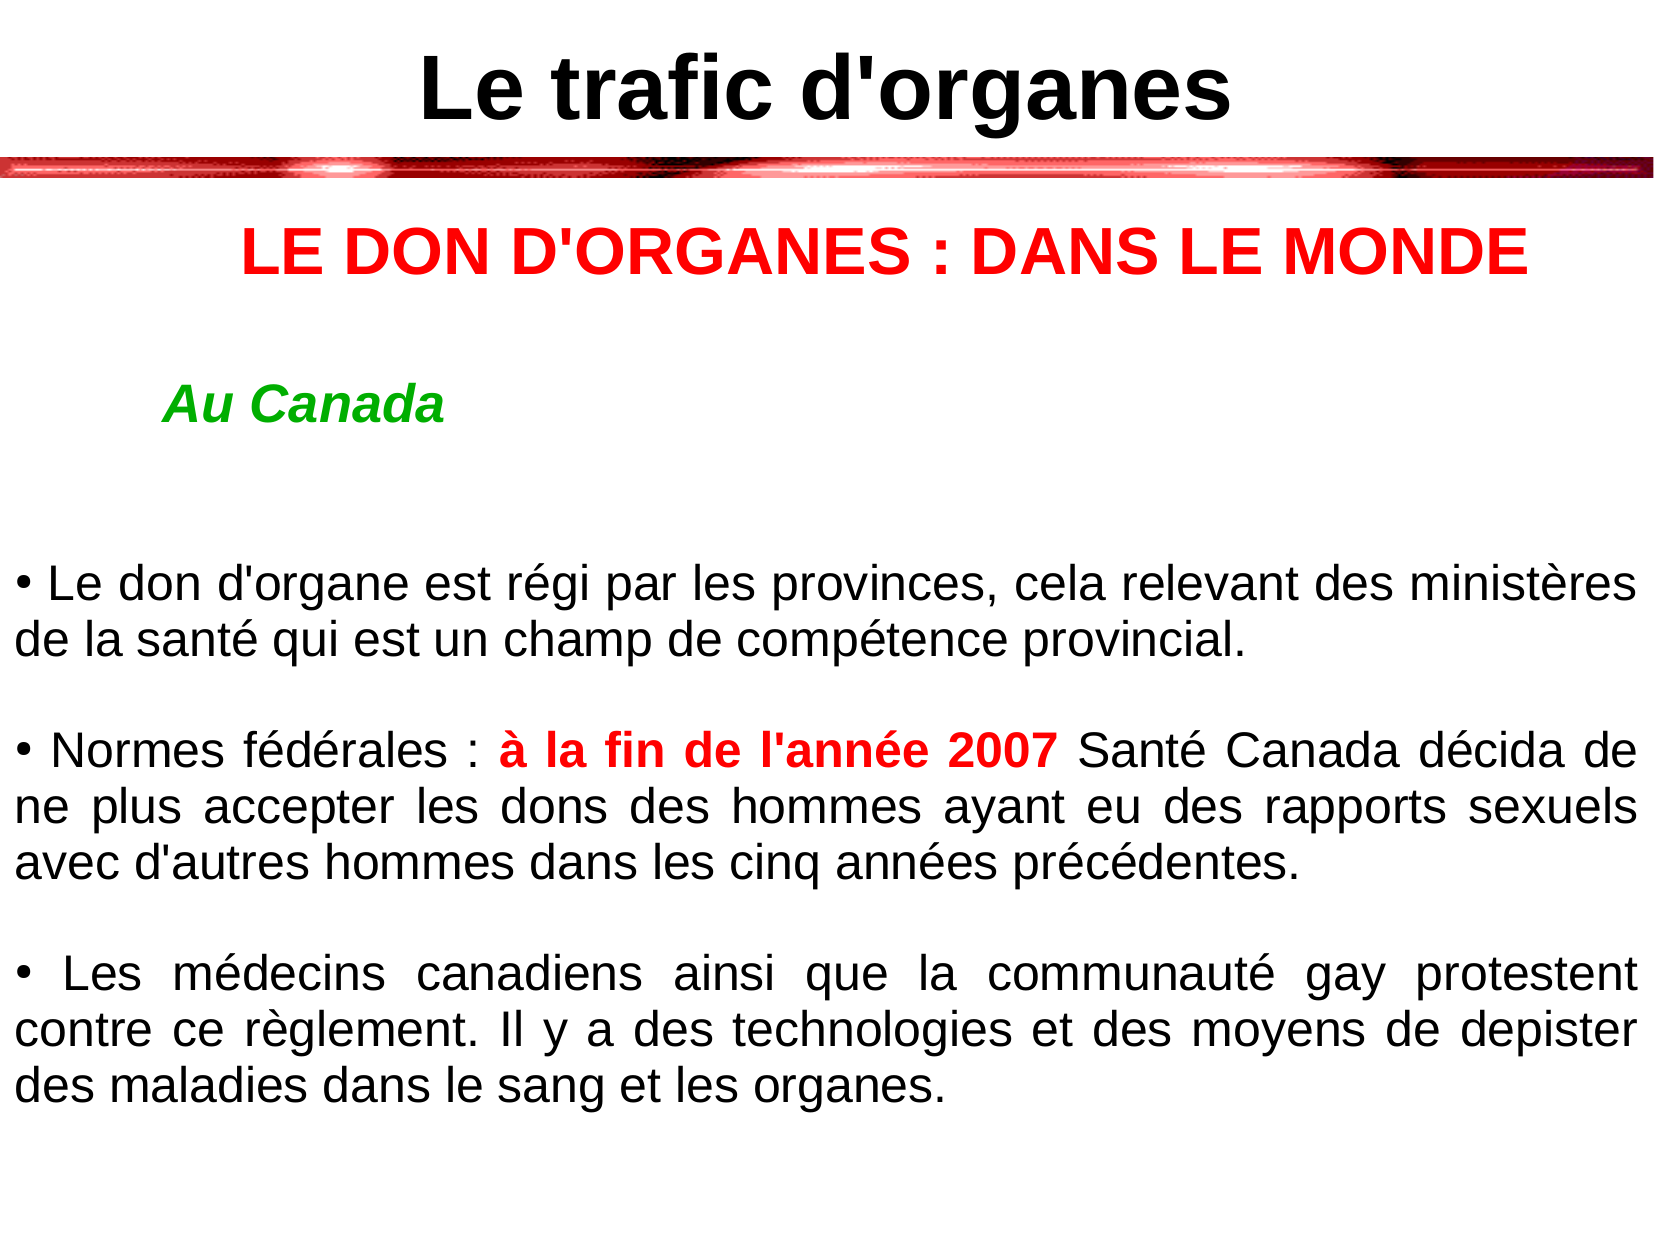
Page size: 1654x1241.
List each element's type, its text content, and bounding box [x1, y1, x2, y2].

picture [0, 157, 1654, 178]
text_box Le trafic d'organes [0, 29, 1654, 148]
text_box Le don d'organe est régi par les provinces, cela relevant des ministères de la santé qui est un champ de compétence provincial. Normes fédérales : à la fin de l'année 2007 Santé Canada décida de ne plus accepter les dons des hommes ayant eu des rapports sexuels avec d'autres hommes dans les cinq années précédentes. Les médecins canadiens ainsi que la communauté gay protestent contre ce règlement. Il y a des technologies et des moyens de depister des maladies dans le sang et les organes. [0, 547, 1654, 1152]
text_box LE DON D'ORGANES : DANS LE MONDE [206, 206, 1565, 297]
text_box Au Canada [147, 366, 975, 443]
